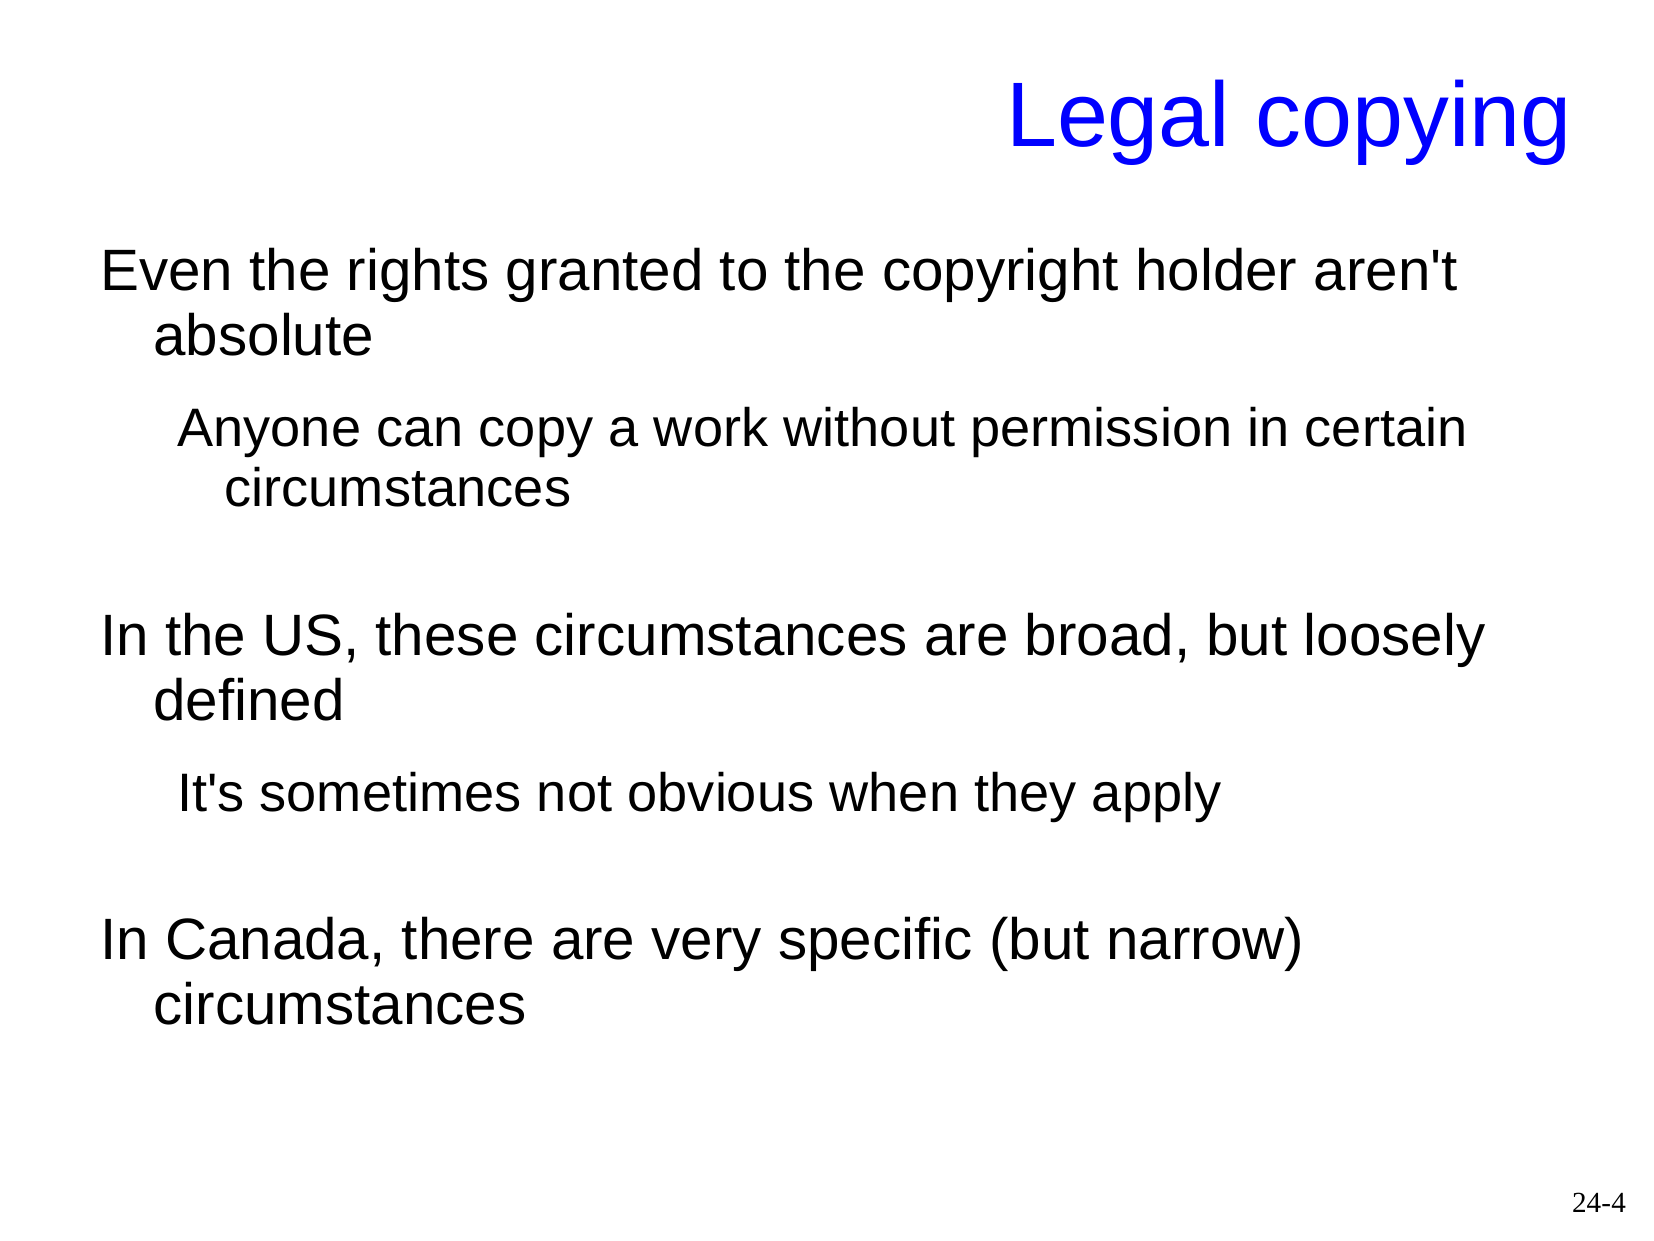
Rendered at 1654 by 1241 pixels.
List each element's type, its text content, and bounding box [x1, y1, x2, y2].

list Even the rights granted to the copyright holder aren't absolute Anyone can copy a work without permission in certain circumstances In the US, these circumstances are broad, but loosely defined It's sometimes not obvious when they apply In Canada, there are very specific (but narrow) circumstances [82, 237, 1571, 1156]
title Legal copying [84, 18, 1573, 211]
